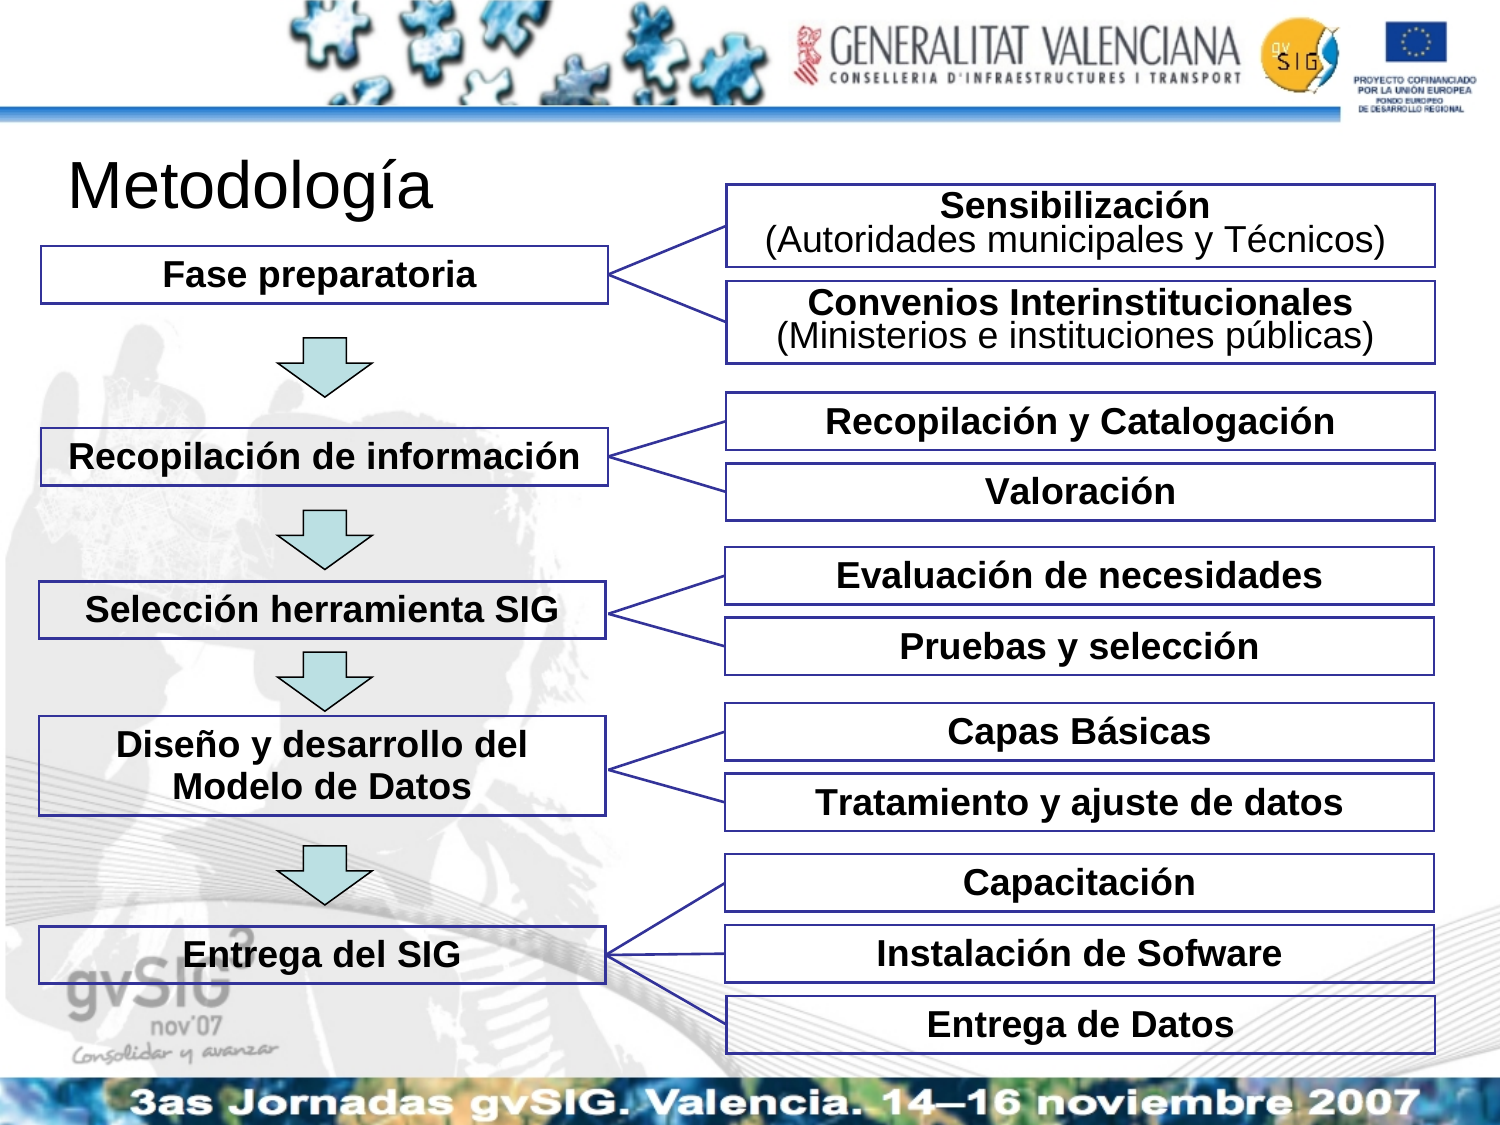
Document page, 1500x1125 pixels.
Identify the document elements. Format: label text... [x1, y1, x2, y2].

text_box Instalación de Sofware [725, 924, 1435, 983]
text_box Capacitación [725, 854, 1435, 912]
text_box Selección herramienta SIG [38, 581, 606, 639]
text_box [277, 845, 373, 905]
text_box [277, 337, 373, 398]
text_box Pruebas y selección [725, 617, 1435, 676]
text_box Valoración [726, 463, 1436, 521]
text_box Entrega del SIG [38, 926, 606, 984]
text_box Convenios Interinstitucionales (Ministerios e instituciones públicas) [726, 280, 1436, 364]
text_box Fase preparatoria [41, 245, 609, 304]
text_box Tratamiento y ajuste de datos [725, 773, 1435, 832]
text_box Recopilación y Catalogación [726, 392, 1436, 450]
text_box Sensibilización (Autoridades municipales y Técnicos) [726, 184, 1436, 268]
text_box [277, 652, 373, 712]
title Metodología [613, 228, 1404, 279]
text_box Entrega de Datos [726, 995, 1436, 1054]
text_box Capas Básicas [725, 702, 1435, 761]
text_box Diseño y desarrollo del Modelo de Datos [38, 716, 606, 816]
text_box [277, 510, 373, 570]
text_box Evaluación de necesidades [725, 546, 1435, 605]
title Metodología [53, 91, 1404, 272]
picture [0, 0, 1500, 1125]
text_box Recopilación de información [41, 427, 609, 486]
